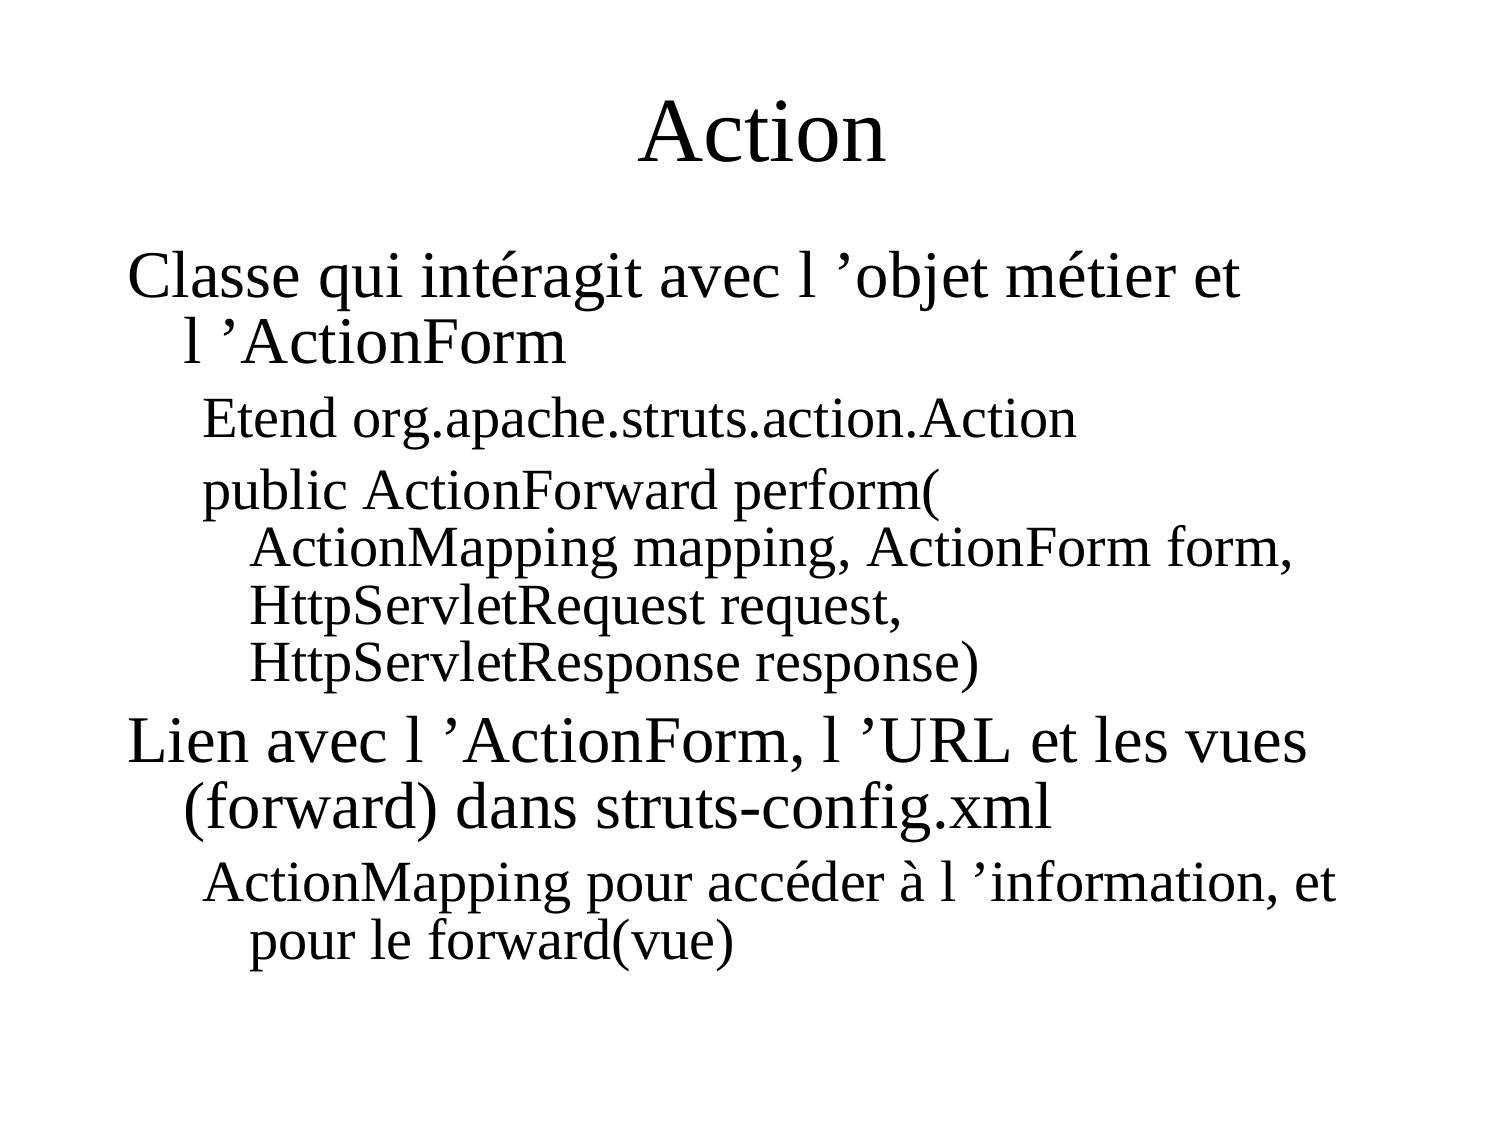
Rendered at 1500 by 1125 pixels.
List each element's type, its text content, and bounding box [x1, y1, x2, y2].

title Action [125, 37, 1401, 225]
list Classe qui intéragit avec l ’objet métier et l ’ActionForm Etend org.apache.struts.action.Action public ActionForward perform( ActionMapping mapping, ActionForm form, HttpServletRequest request, HttpServletResponse response) Lien avec l ’ActionForm, l ’URL et les vues (forward) dans struts-config.xml ActionMapping pour accéder à l ’information, et pour le forward(vue) [112, 237, 1388, 1065]
